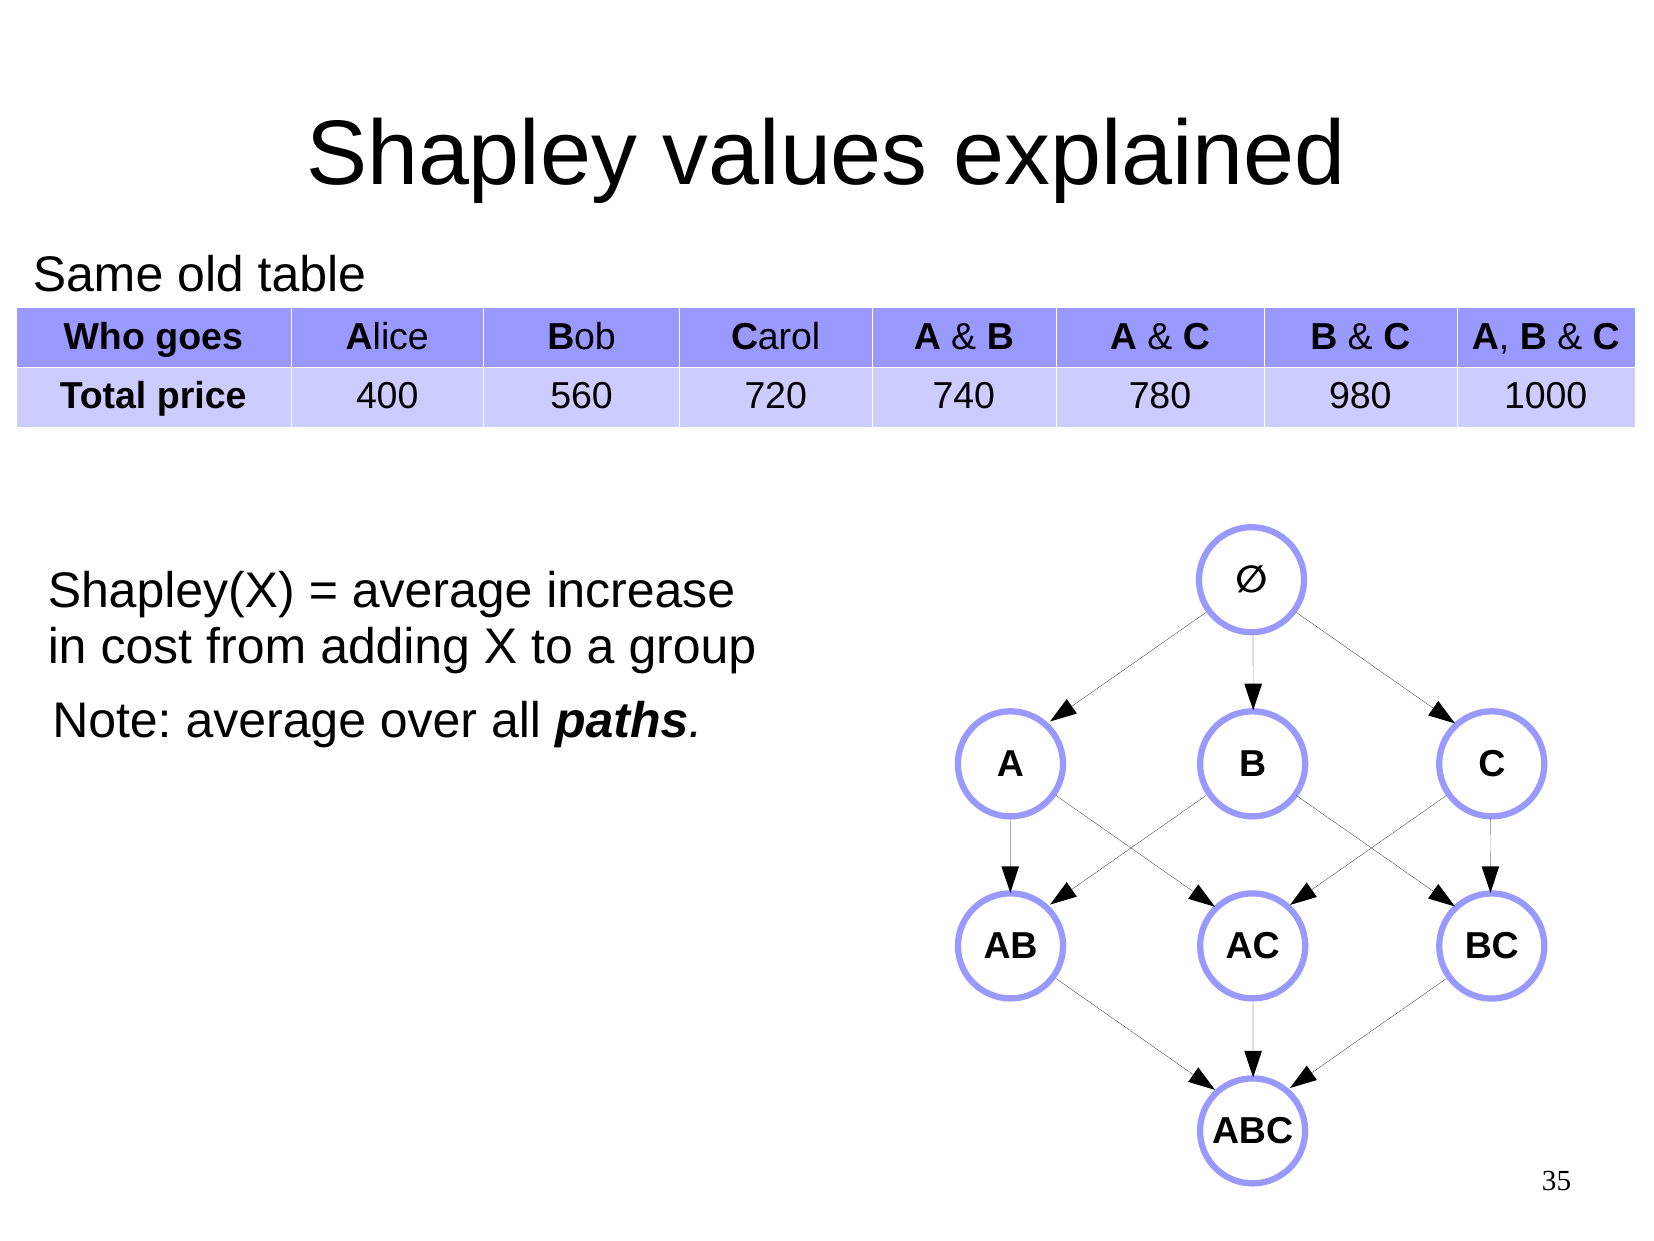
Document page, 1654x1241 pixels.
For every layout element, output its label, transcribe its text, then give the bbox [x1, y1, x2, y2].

table_cell 740 [873, 368, 1056, 427]
text_box A [957, 711, 1063, 817]
text_box BC [1439, 893, 1545, 999]
table_cell Total price [17, 368, 291, 427]
table_cell 560 [484, 368, 679, 427]
table_header B & C [1265, 308, 1457, 367]
table_header Bob [579, 331, 590, 347]
text_box Shapley(X) = average increase in cost from adding X to a group [47, 543, 863, 693]
table_header Alice [292, 334, 483, 367]
text_box ∅ [1198, 527, 1305, 633]
table_header A & B [873, 308, 1056, 367]
text_box ABC [1200, 1078, 1306, 1184]
table_cell 1000 [1458, 368, 1635, 427]
table_cell 720 [680, 368, 872, 427]
text_box B [1200, 711, 1306, 817]
table_header Bob [484, 308, 679, 367]
text_box C [1439, 711, 1545, 817]
table_header A, B & C [1458, 308, 1635, 367]
text_box AC [1200, 893, 1306, 999]
text_box Note: average over all paths. [37, 684, 825, 779]
text_box AB [957, 893, 1064, 999]
table_cell 400 [292, 368, 483, 427]
table_header Who goes [17, 308, 291, 367]
table_cell 980 [1265, 368, 1457, 427]
text_box Same old table [18, 239, 582, 334]
title Shapley values explained [82, 49, 1571, 257]
table_header A & C [1057, 308, 1264, 367]
table_header Carol [680, 308, 872, 367]
table_cell 780 [1057, 368, 1264, 427]
table_header Bob [555, 338, 567, 345]
